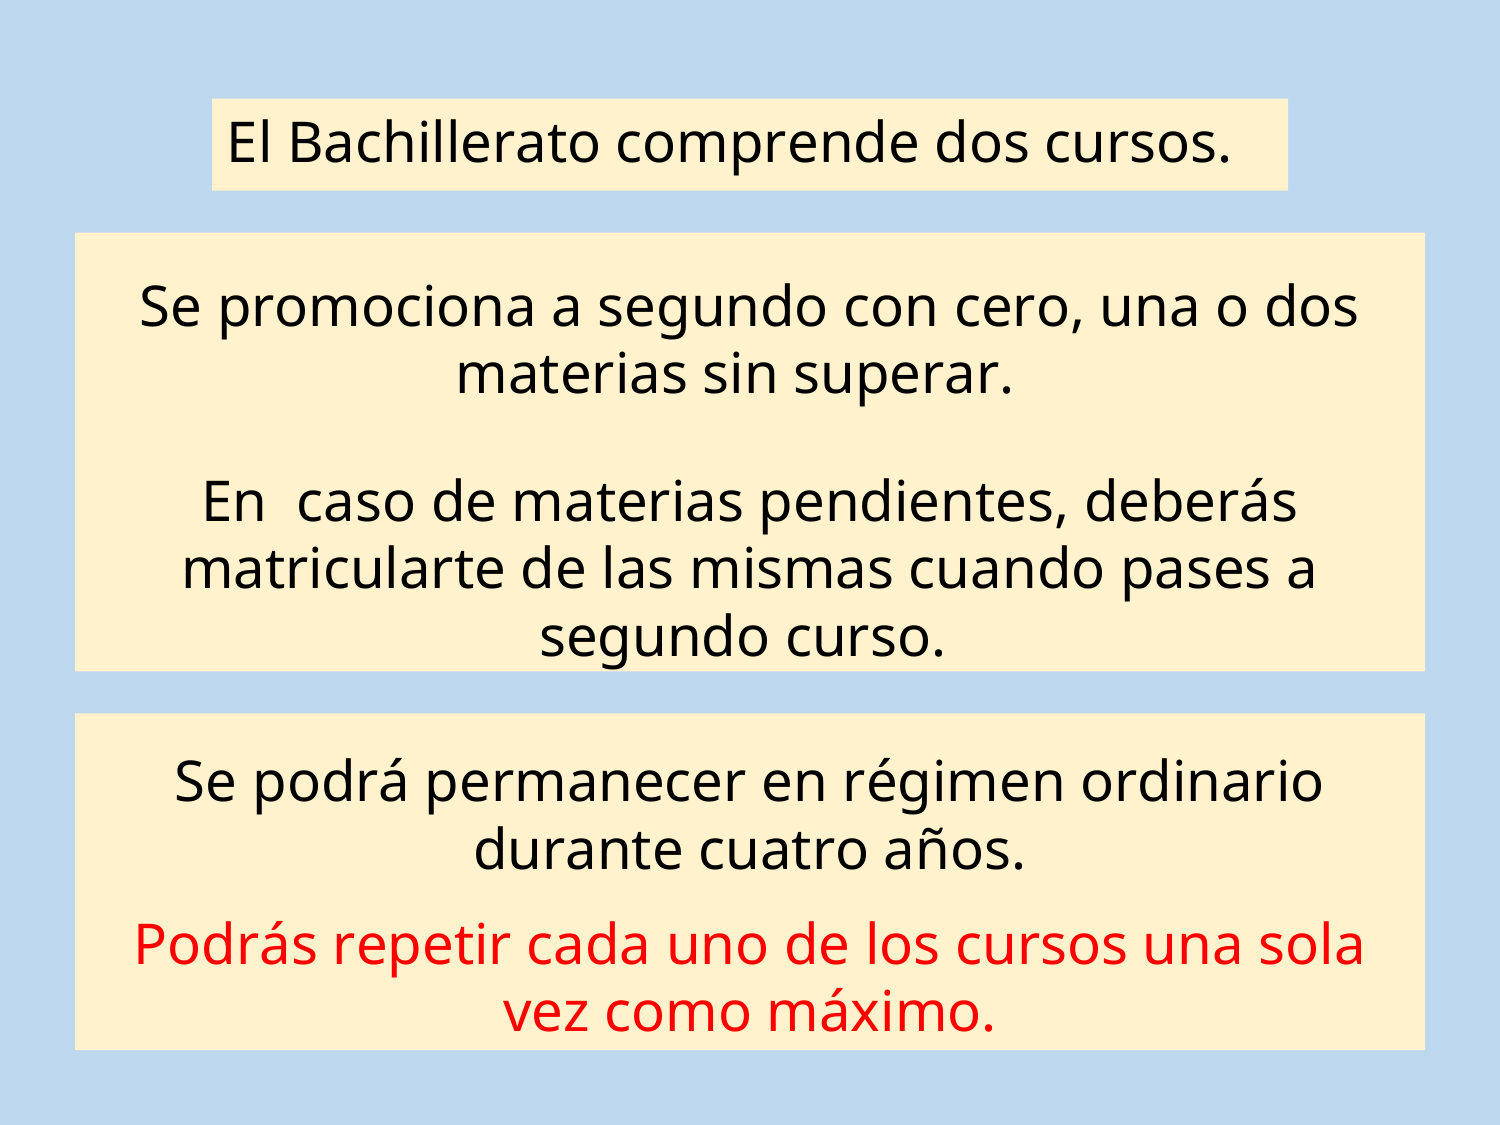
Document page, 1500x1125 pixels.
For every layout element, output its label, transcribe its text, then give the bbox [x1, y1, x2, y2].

text_box Se podrá permanecer en régimen ordinario durante cuatro años. Podrás repetir cada uno de los cursos una sola vez como máximo. [75, 713, 1426, 1051]
text_box Se promociona a segundo con cero, una o dos materias sin superar. En caso de materias pendientes, deberás matricularte de las mismas cuando pases a segundo curso. [75, 232, 1426, 672]
text_box El Bachillerato comprende dos cursos. [212, 98, 1289, 191]
